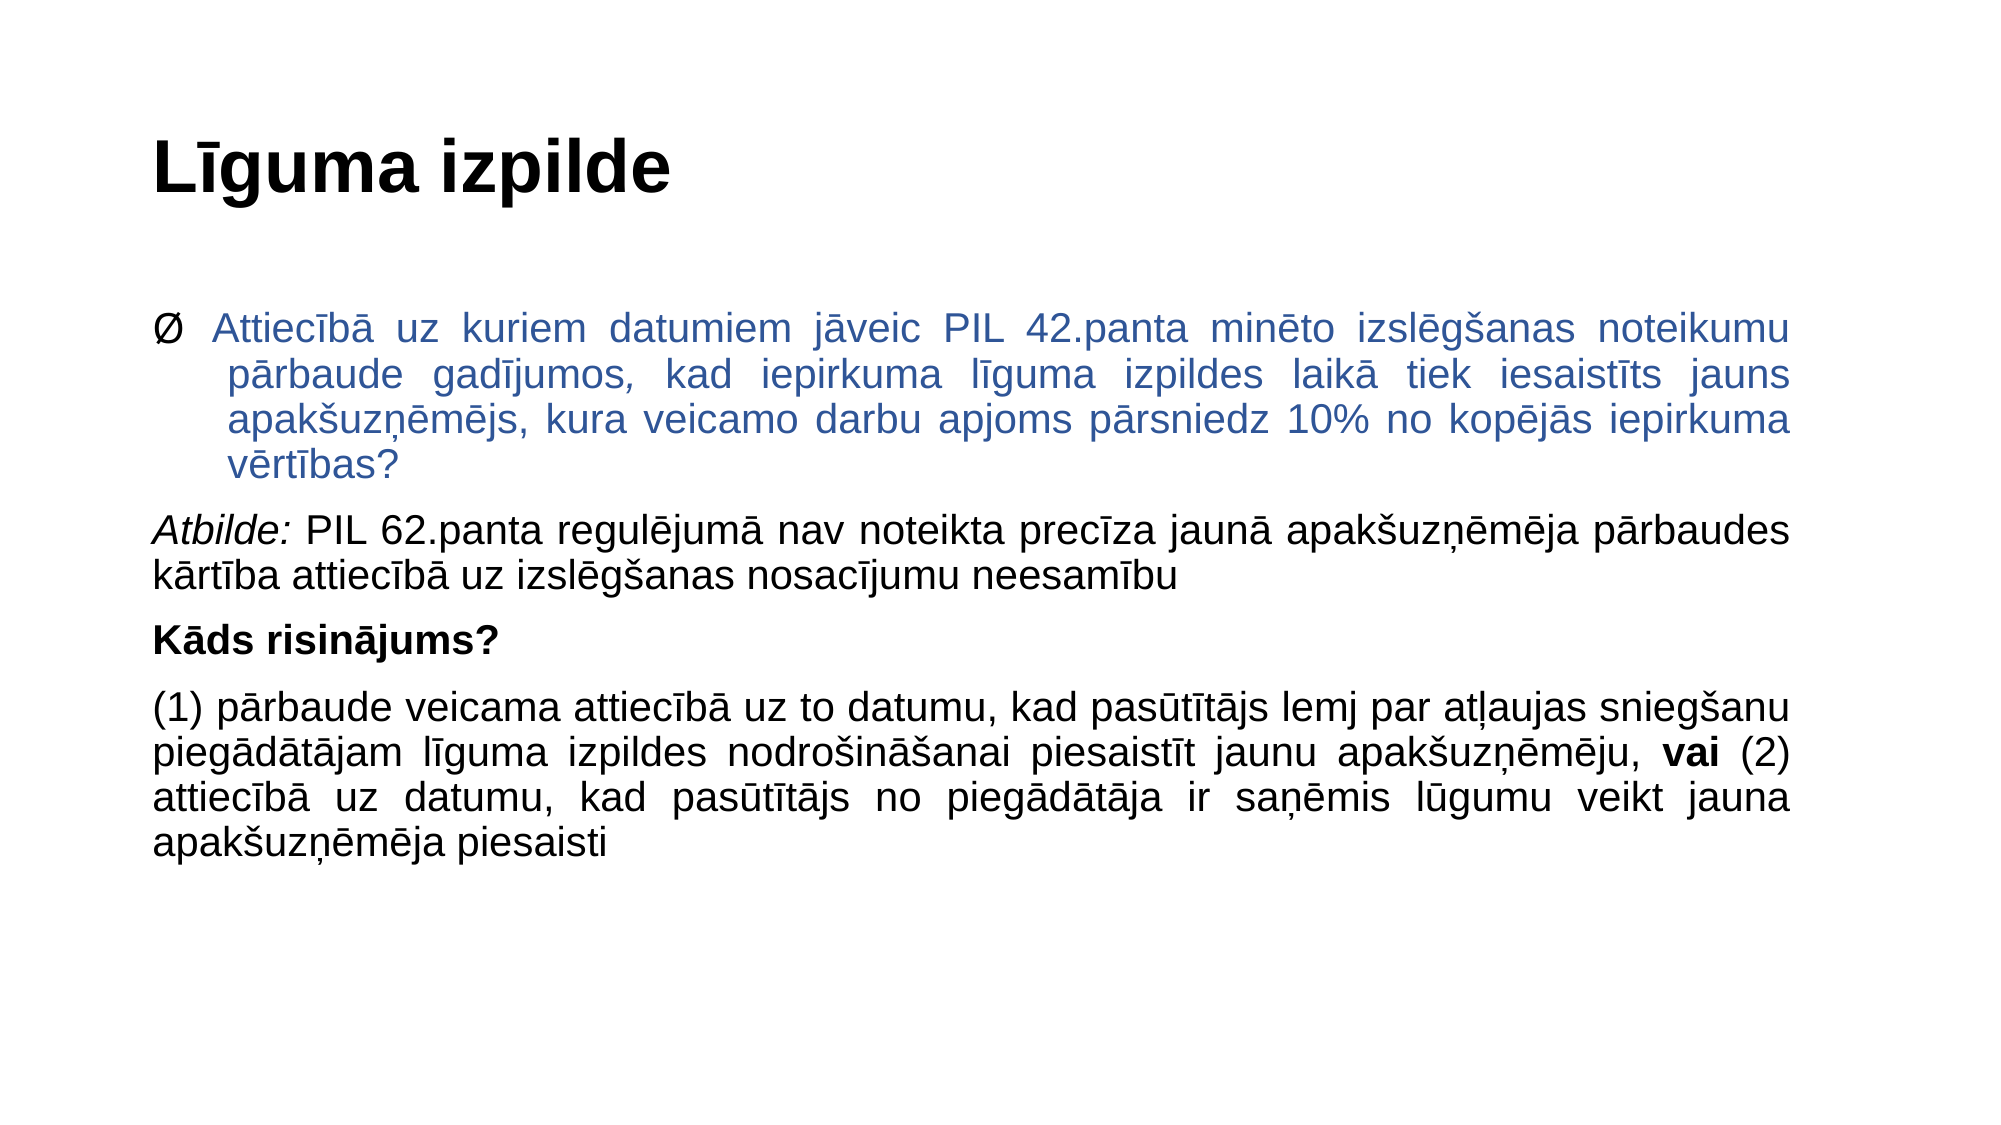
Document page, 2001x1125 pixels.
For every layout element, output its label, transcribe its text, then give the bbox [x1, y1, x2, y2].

list Attiecībā uz kuriem datumiem jāveic PIL 42.panta minēto izslēgšanas noteikumu pārbaude gadījumos, kad iepirkuma līguma izpildes laikā tiek iesaistīts jauns apakšuzņēmējs, kura veicamo darbu apjoms pārsniedz 10% no kopējās iepirkuma vērtības? Atbilde: PIL 62.panta regulējumā nav noteikta precīza jaunā apakšuzņēmēja pārbaudes kārtība attiecībā uz izslēgšanas nosacījumu neesamību Kāds risinājums? (1) pārbaude veicama attiecībā uz to datumu, kad pasūtītājs lemj par atļaujas sniegšanu piegādātājam līguma izpildes nodrošināšanai piesaistīt jaunu apakšuzņēmēju, vai (2) attiecībā uz datumu, kad pasūtītājs no piegādātāja ir saņēmis lūgumu veikt jauna apakšuzņēmēja piesaisti [137, 299, 1863, 1014]
title Līguma izpilde [137, 59, 1863, 278]
